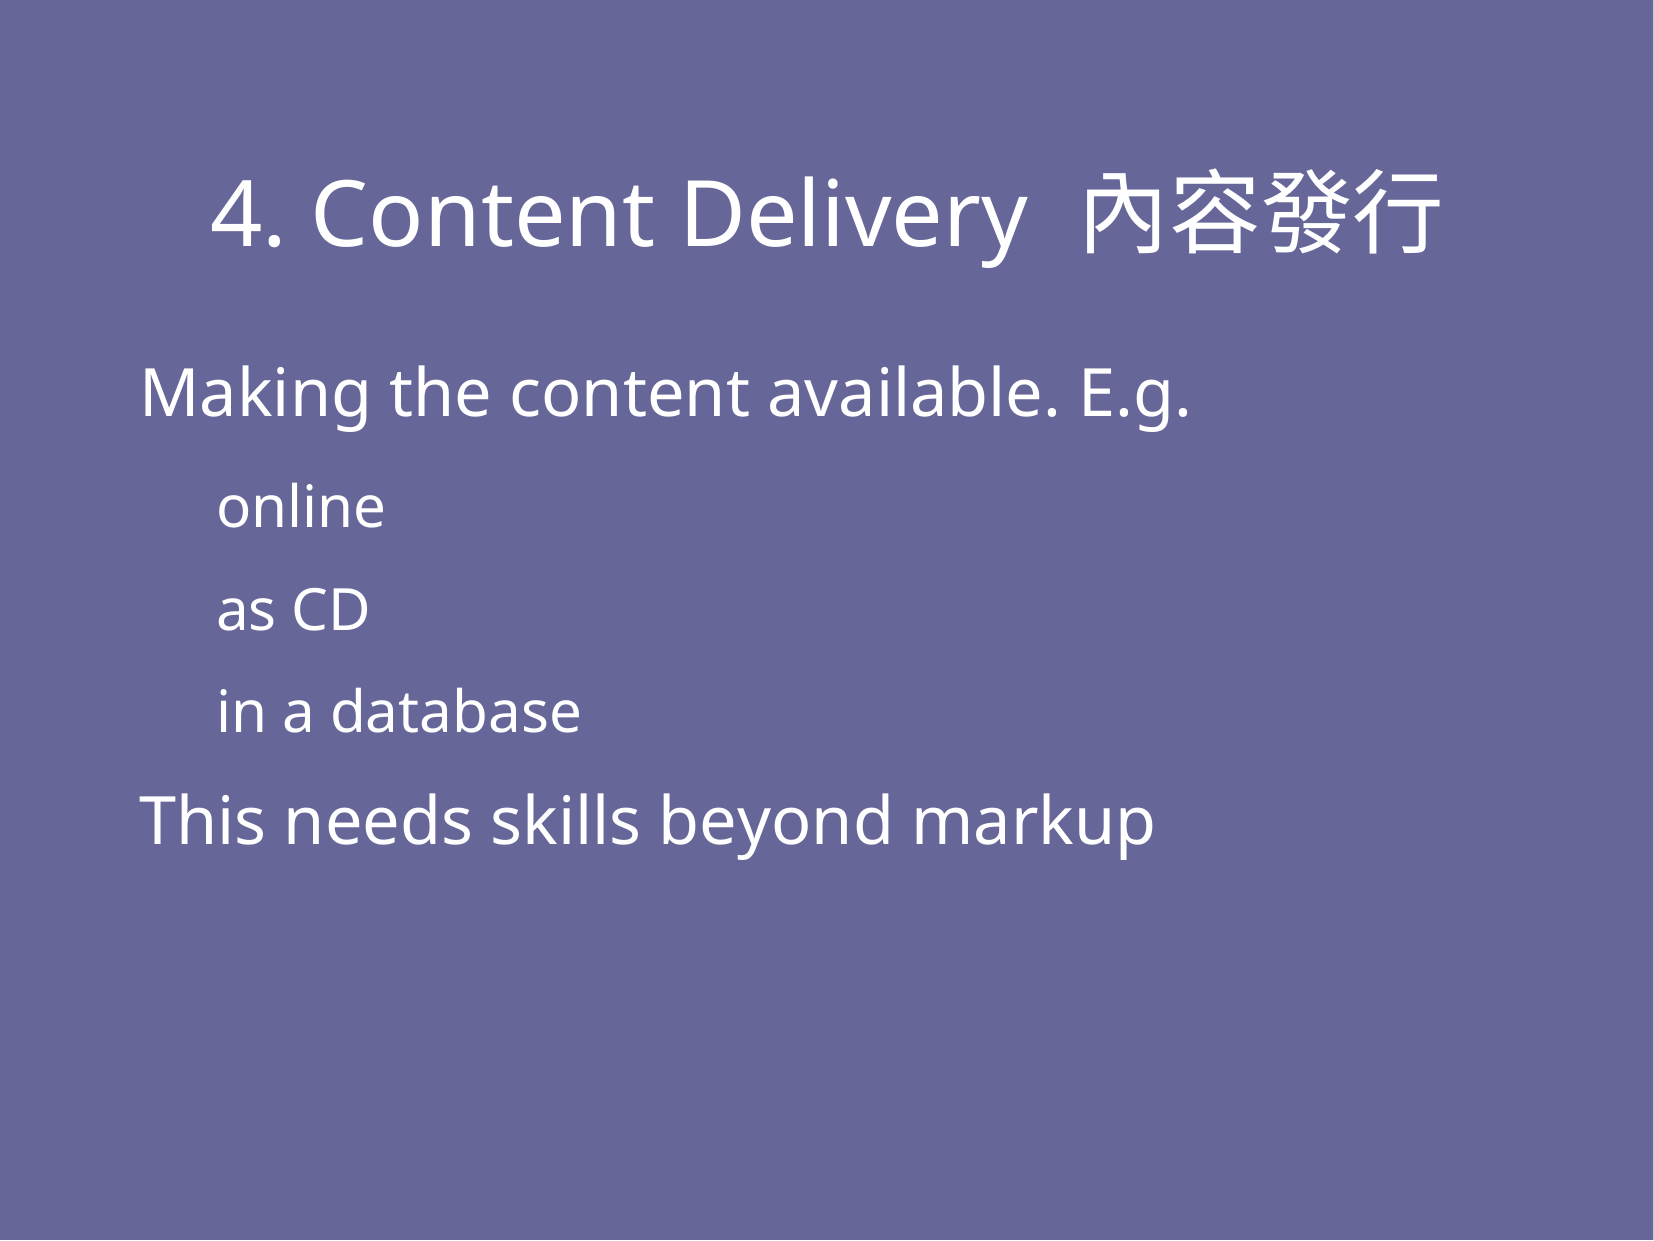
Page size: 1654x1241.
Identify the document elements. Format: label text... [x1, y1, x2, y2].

title 4. Content Delivery 內容發行 [121, 102, 1534, 310]
list Making the content available. E.g. online as CD in a database This needs skills beyond markup [121, 344, 1534, 1127]
